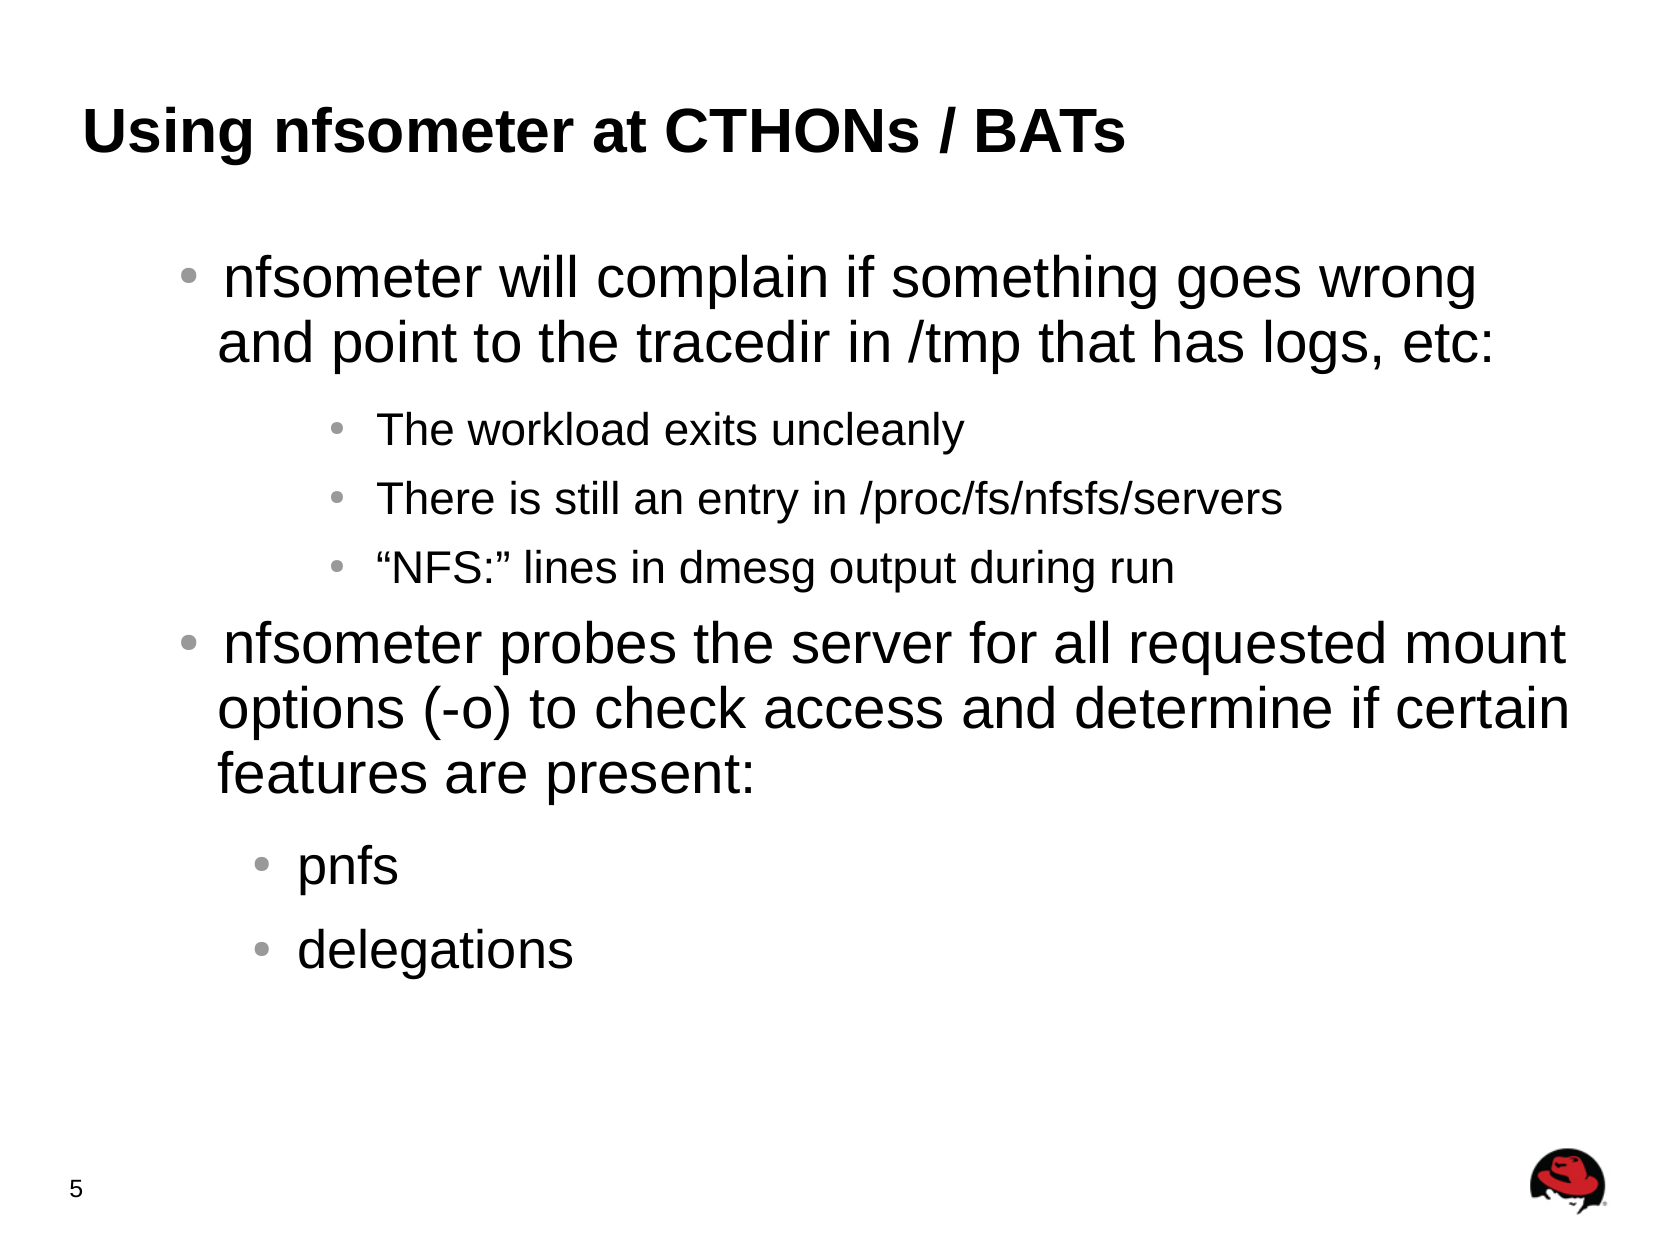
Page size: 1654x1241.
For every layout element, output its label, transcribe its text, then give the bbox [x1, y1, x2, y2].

title Using nfsometer at CTHONs / BATs [82, 37, 1571, 226]
picture [1529, 1146, 1613, 1224]
list nfsometer will complain if something goes wrong and point to the tracedir in /tmp that has logs, etc: The workload exits uncleanly There is still an entry in /proc/fs/nfsfs/servers “NFS:” lines in dmesg output during run nfsometer probes the server for all requested mount options (-o) to check access and determine if certain features are present: pnfs delegations [86, 244, 1576, 1039]
